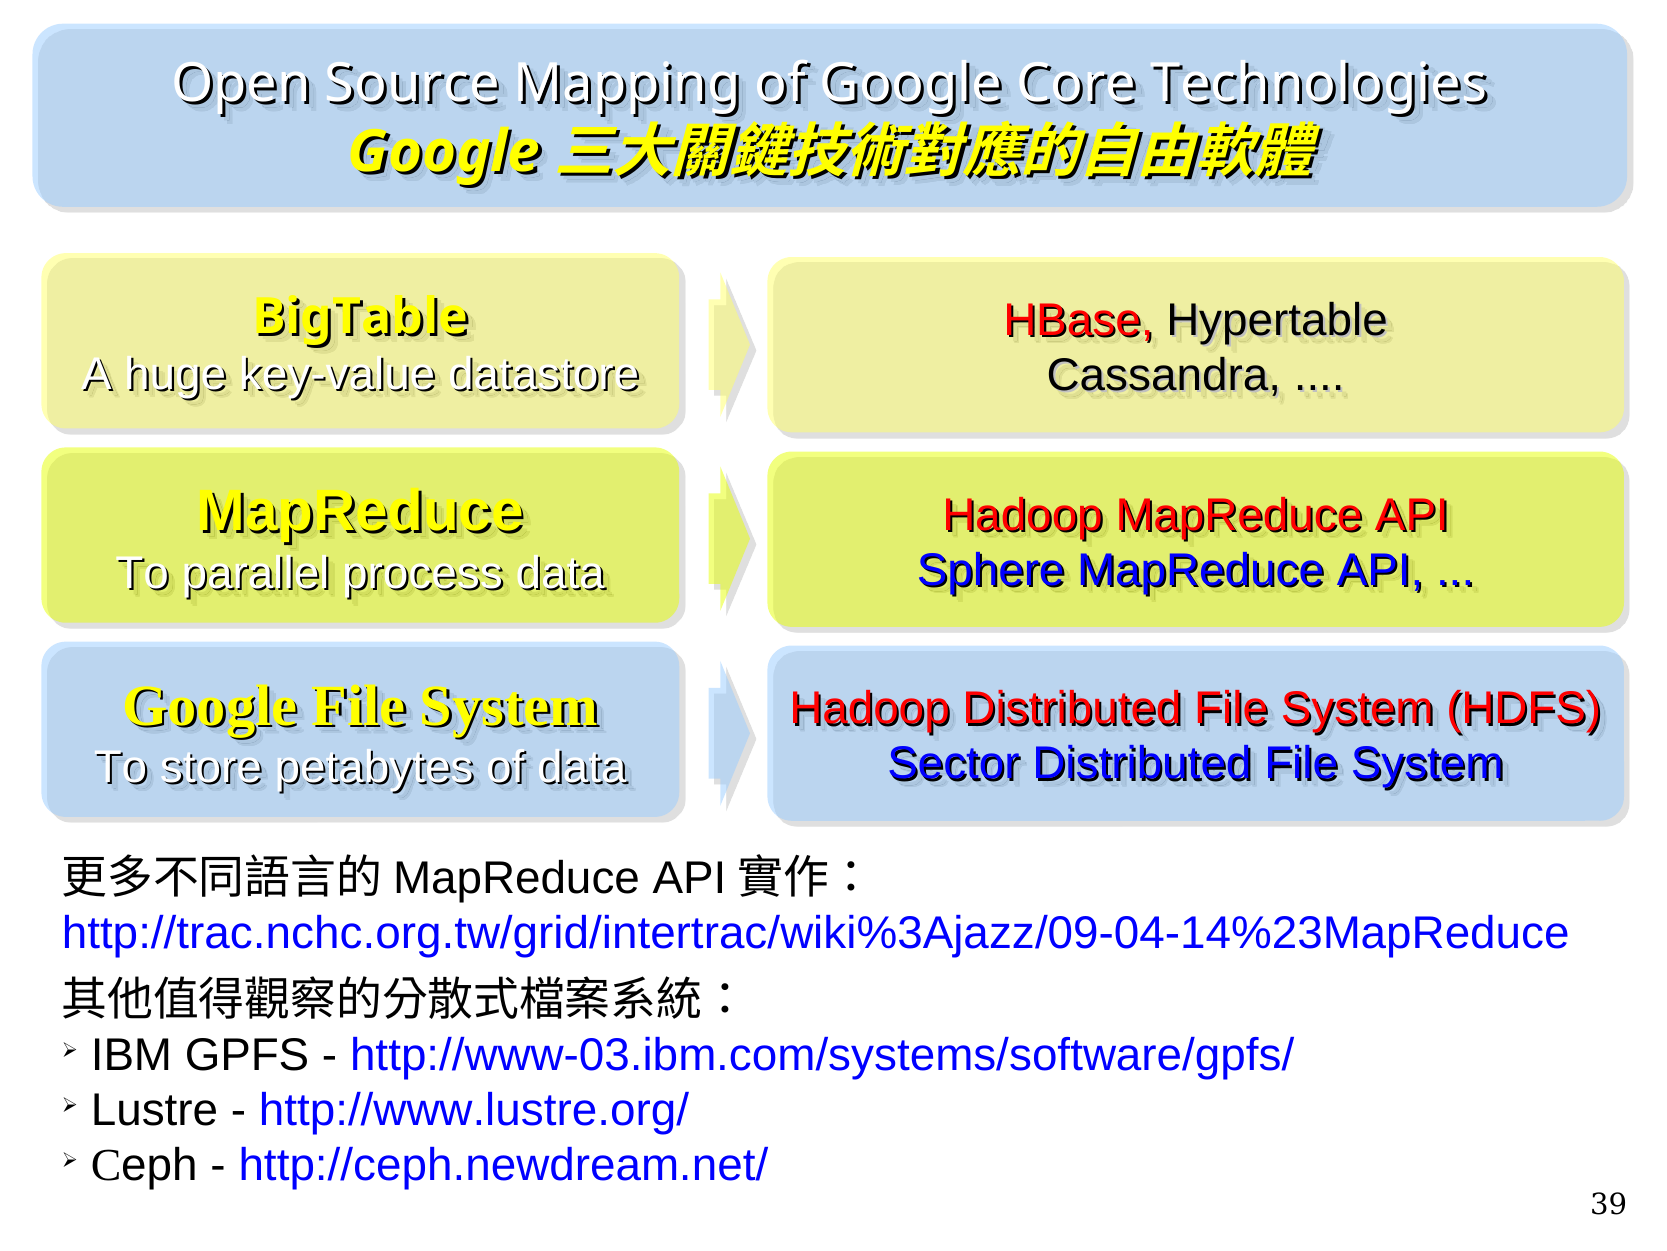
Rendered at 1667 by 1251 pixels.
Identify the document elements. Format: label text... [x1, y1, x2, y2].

text_box BigTable A huge key-value datastore [41, 253, 680, 429]
text_box [708, 466, 751, 611]
text_box Open Source Mapping of Google Core Technologies Google三大關鍵技術對應的自由軟體 [32, 23, 1628, 207]
text_box [708, 272, 751, 417]
text_box MapReduce To parallel process data [41, 447, 680, 623]
text_box Hadoop MapReduce API Sphere MapReduce API, ... [767, 451, 1625, 627]
text_box 更多不同語言的MapReduce API實作： http://trac.nchc.org.tw/grid/intertrac/wiki%3Ajazz/09-04-14%23MapReduce 其他值得觀察的分散式檔案系統： IBM GPFS - http://www-03.ibm.com/systems/software/gpfs/ Lustre - http://www.lustre.org/ Ceph - http://ceph.newdream.net/ [47, 840, 1642, 1198]
text_box HBase, Hypertable Cassandra, .... [767, 257, 1625, 433]
text_box Google File System To store petabytes of data [41, 641, 680, 817]
text_box Hadoop Distributed File System (HDFS) Sector Distributed File System [767, 645, 1625, 821]
text_box [708, 660, 751, 806]
